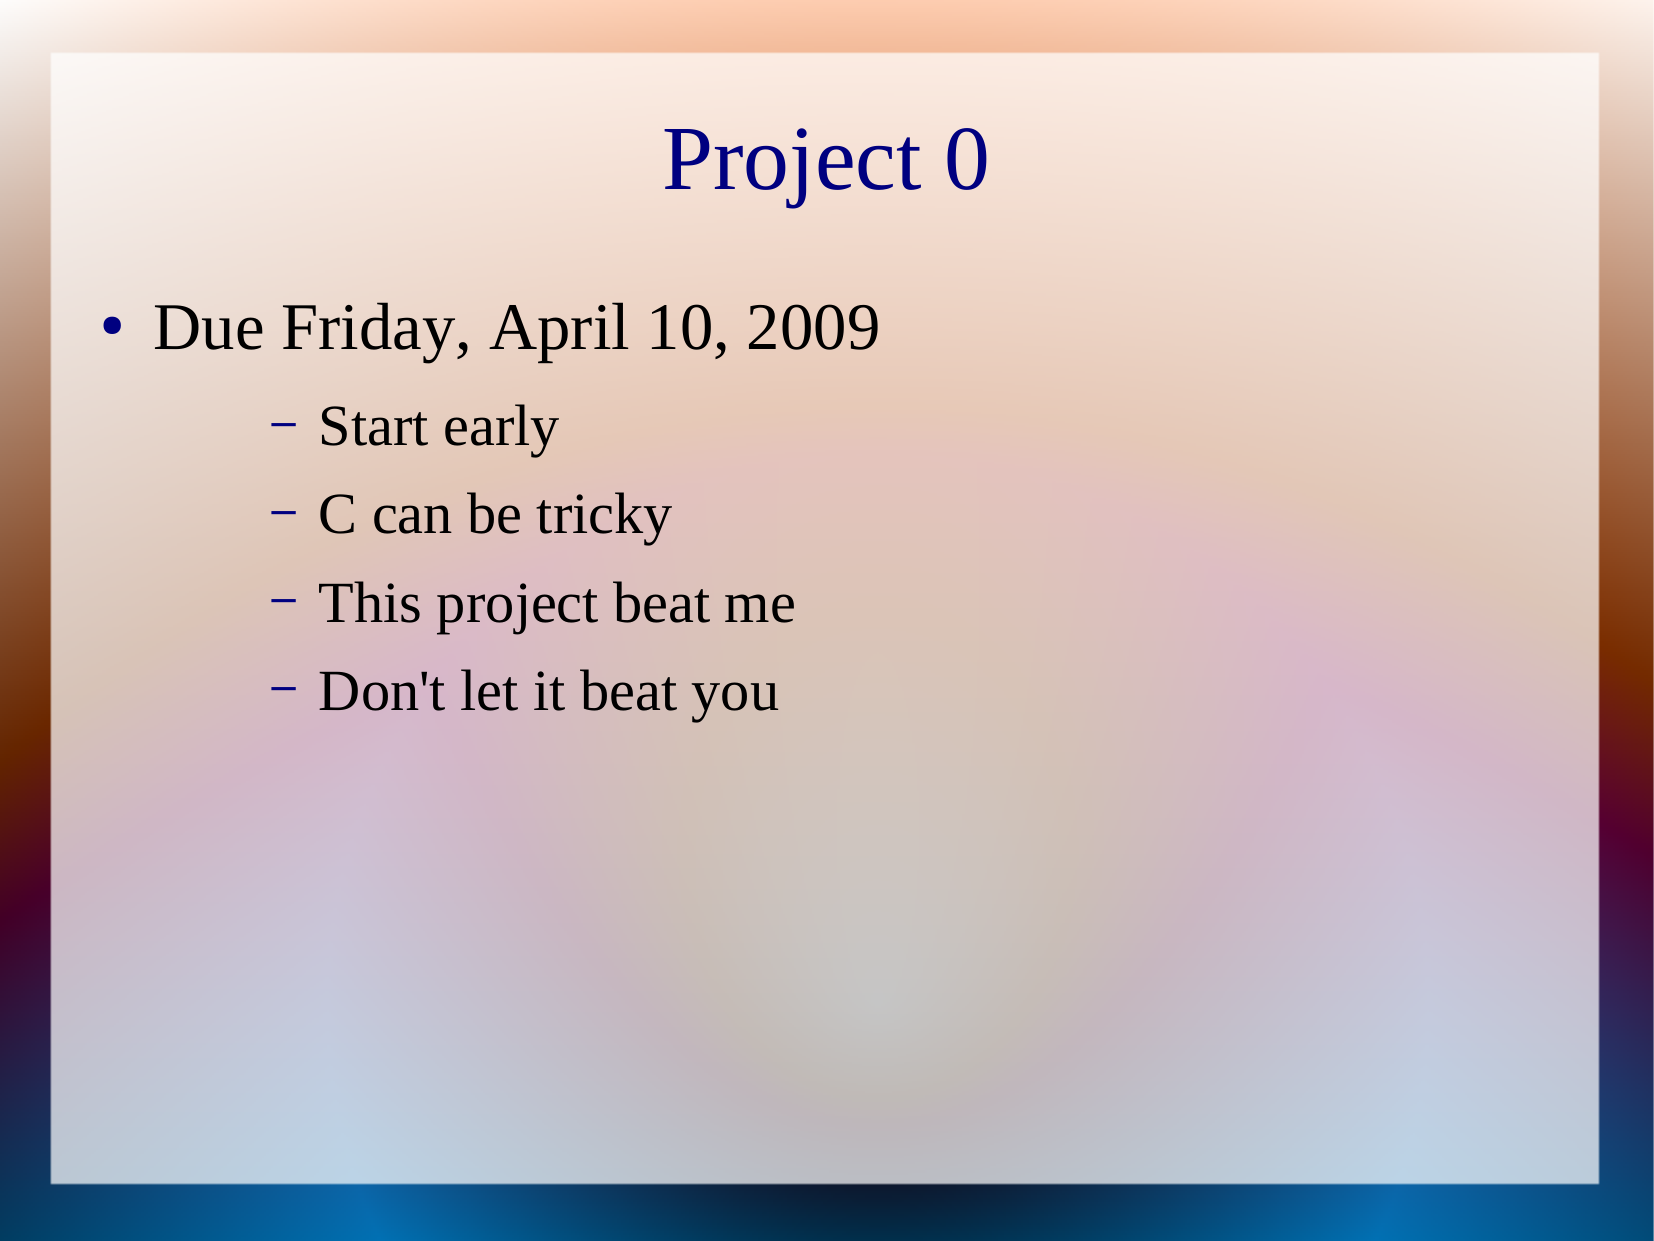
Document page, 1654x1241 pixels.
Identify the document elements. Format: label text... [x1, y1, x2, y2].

picture [0, 0, 1654, 1241]
title Project 0 [82, 62, 1571, 256]
list Due Friday, April 10, 2009 Start early C can be tricky This project beat me Don't let it beat you [82, 290, 1571, 1019]
